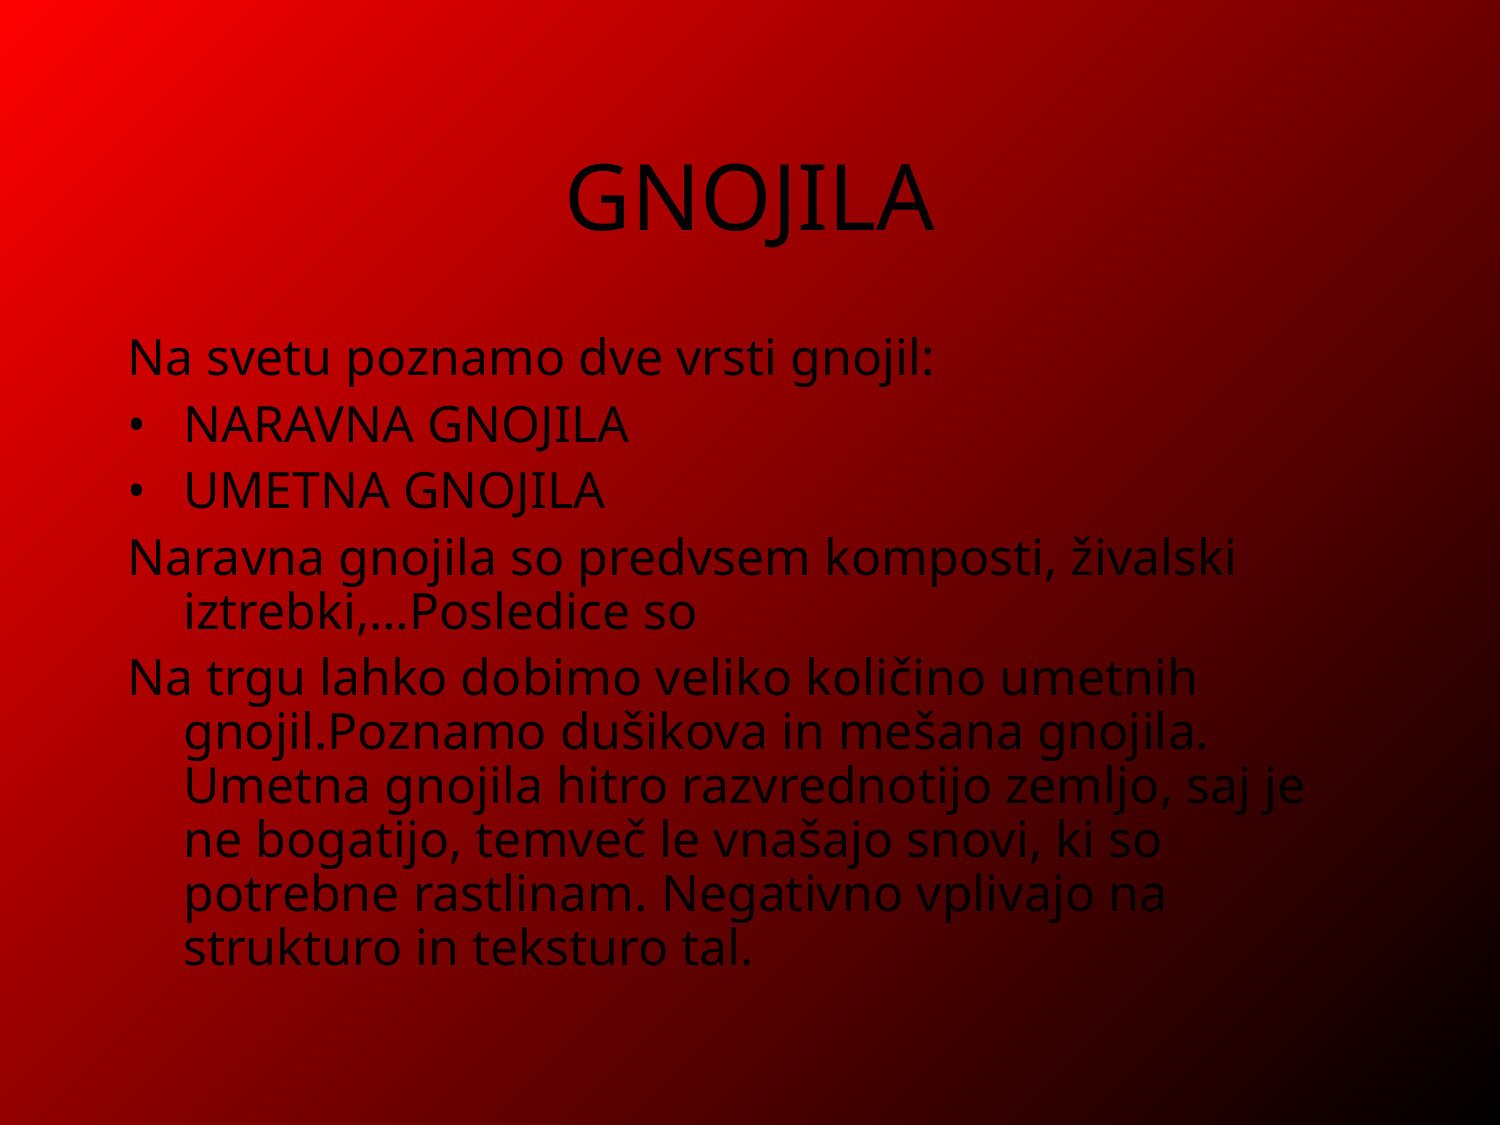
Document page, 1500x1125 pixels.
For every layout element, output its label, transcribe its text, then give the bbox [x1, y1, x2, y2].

list Na svetu poznamo dve vrsti gnojil: NARAVNA GNOJILA UMETNA GNOJILA Naravna gnojila so predvsem komposti, živalski iztrebki,…Posledice so Na trgu lahko dobimo veliko količino umetnih gnojil.Poznamo dušikova in mešana gnojila. Umetna gnojila hitro razvrednotijo zemljo, saj je ne bogatijo, temveč le vnašajo snovi, ki so potrebne rastlinam. Negativno vplivajo na strukturo in teksturo tal. [112, 324, 1388, 1051]
title GNOJILA [112, 99, 1388, 288]
